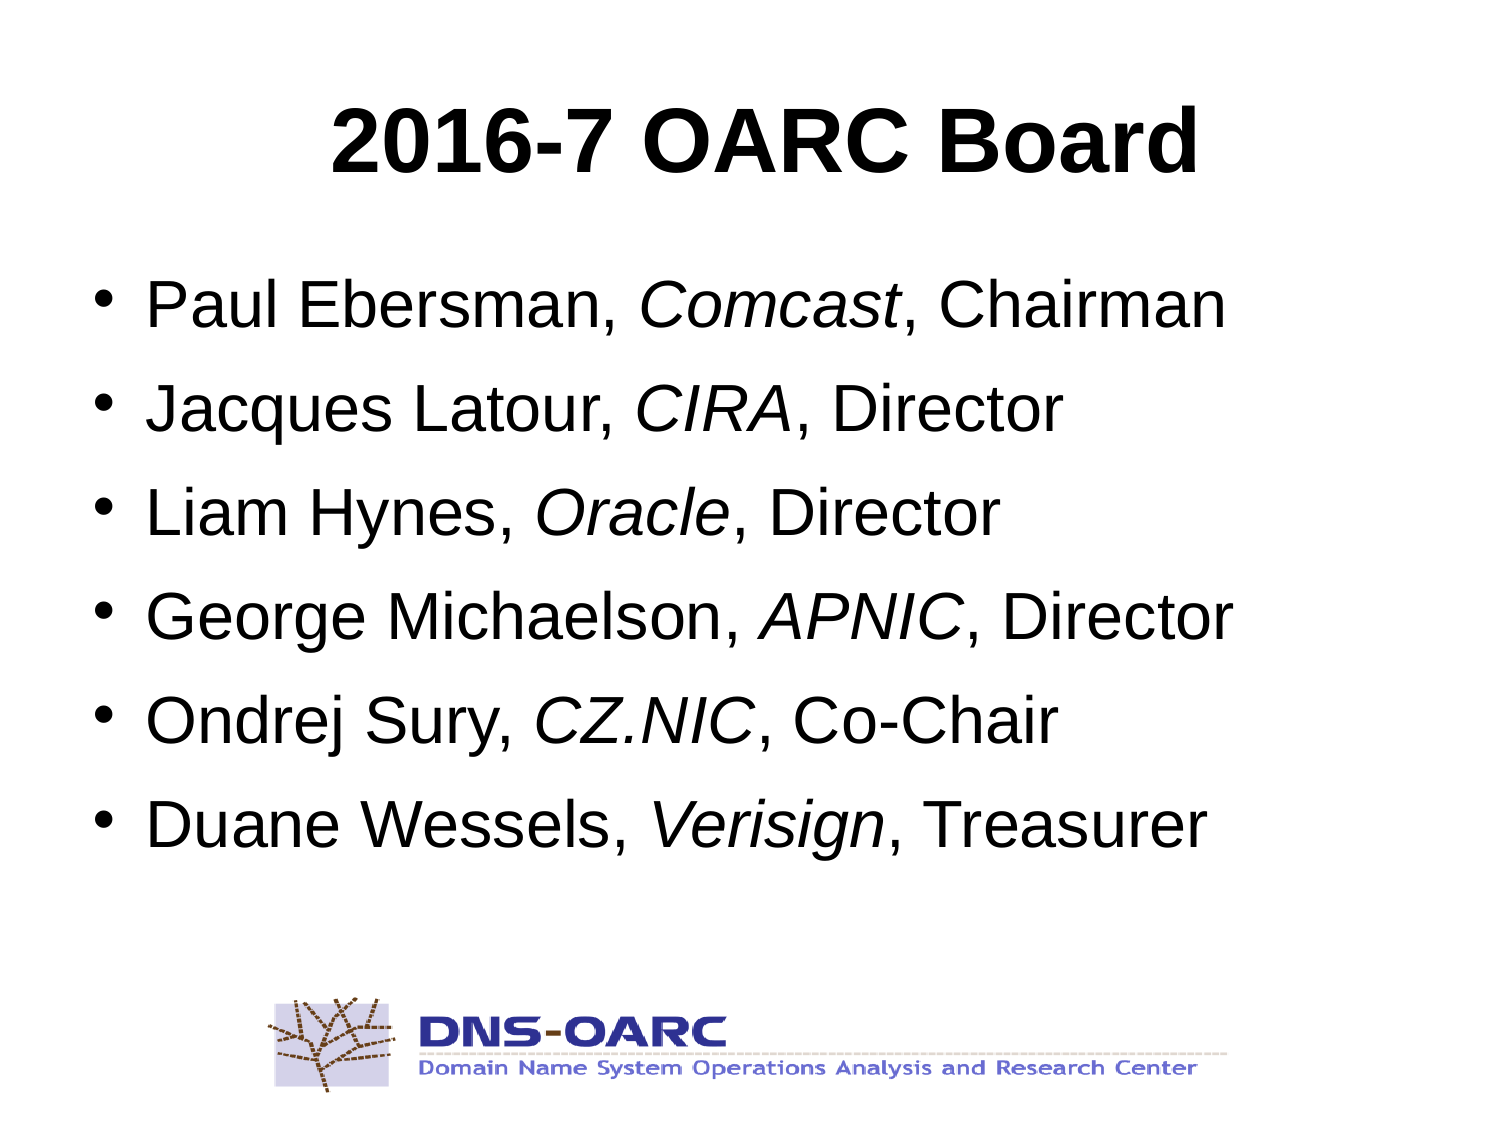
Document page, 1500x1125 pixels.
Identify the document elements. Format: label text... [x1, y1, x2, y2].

list Paul Ebersman, Comcast, Chairman Jacques Latour, CIRA, Director Liam Hynes, Oracle, Director George Michaelson, APNIC, Director Ondrej Sury, CZ.NIC, Co-Chair Duane Wessels, Verisign, Treasurer [75, 263, 1426, 916]
title 2016-7 OARC Board [75, 44, 1426, 233]
picture [214, 991, 1259, 1099]
